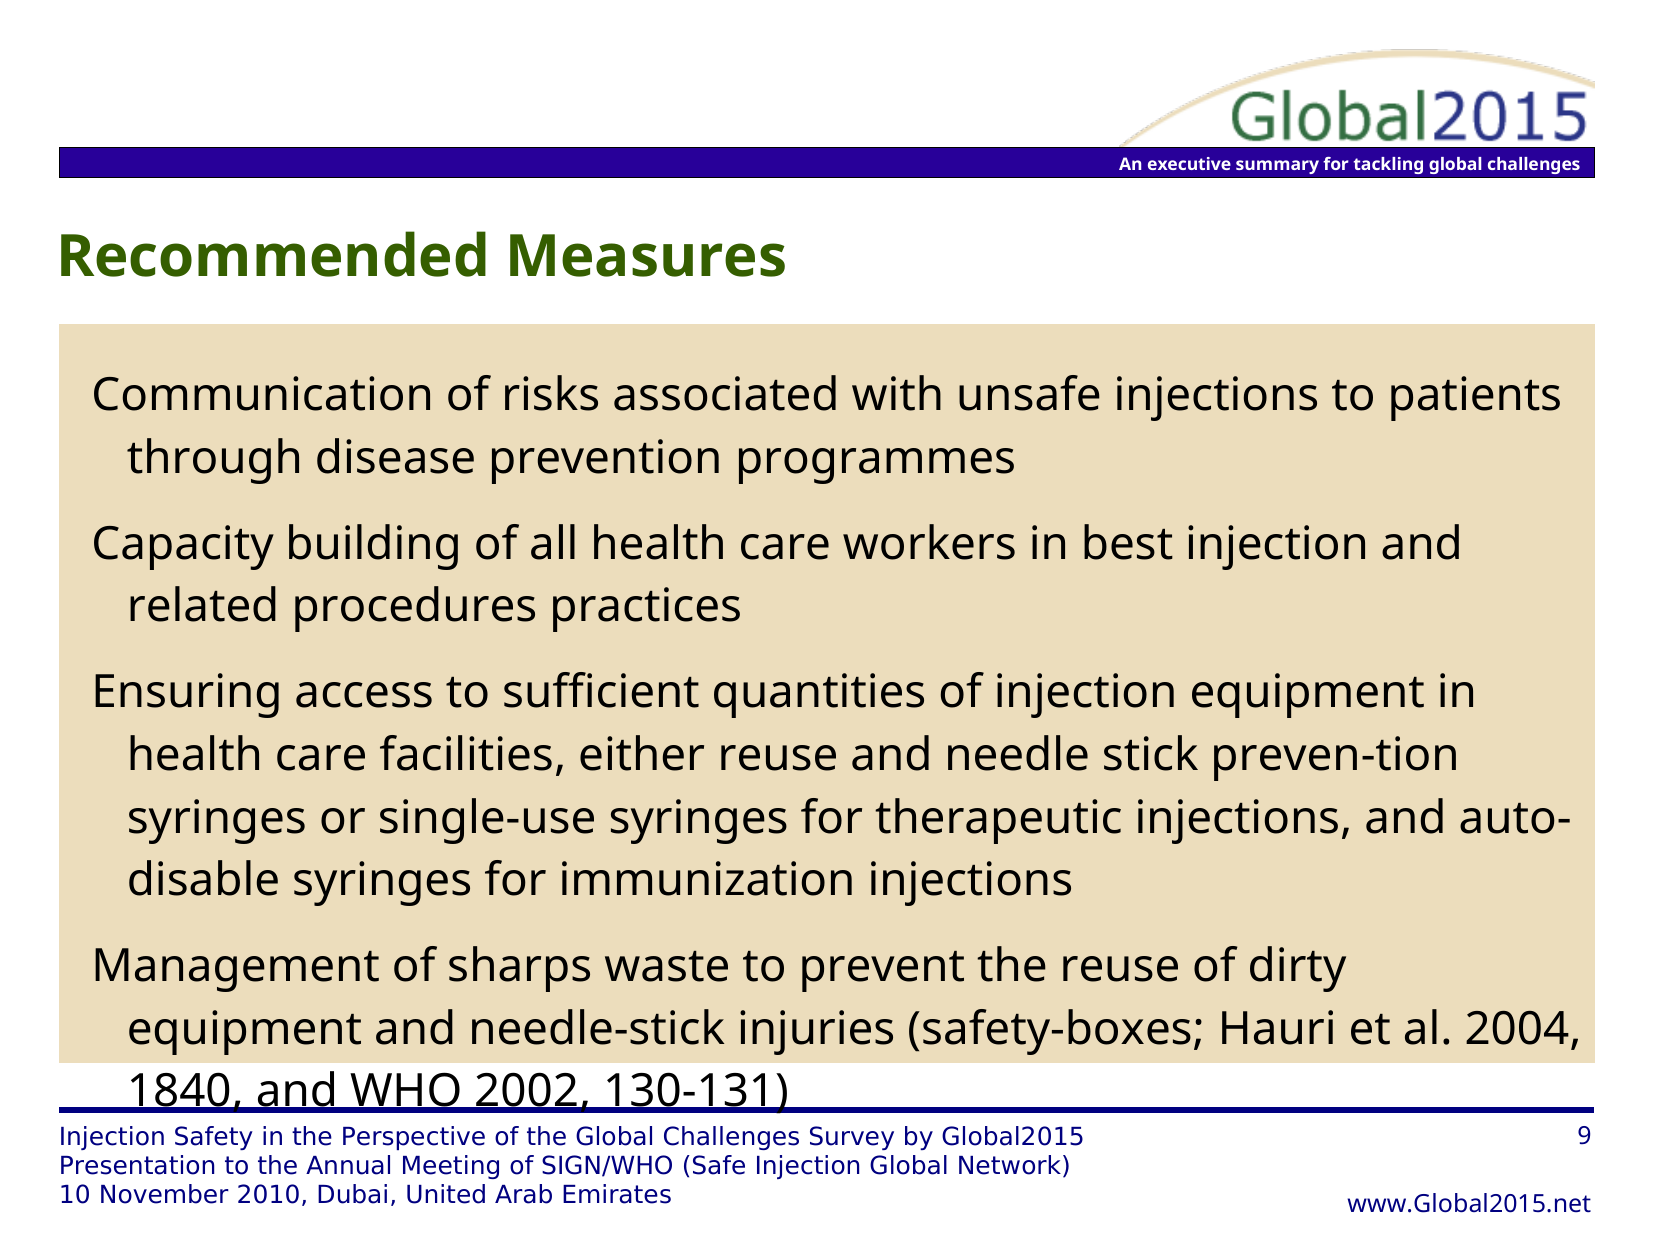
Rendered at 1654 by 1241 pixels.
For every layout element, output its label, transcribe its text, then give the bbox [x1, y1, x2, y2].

picture [1523, 1035, 1535, 1041]
picture [188, 1035, 200, 1041]
picture [1119, 48, 1595, 147]
picture [949, 1035, 961, 1041]
picture [1408, 1035, 1420, 1041]
picture [1497, 1035, 1509, 1041]
picture [1072, 1035, 1085, 1041]
text_box Recommended Measures Communication of risks associated with unsafe injections to patients through disease prevention programmes Capacity building of all health care workers in best injection and related procedures practices Ensuring access to sufficient quantities of injection equipment in health care facilities, either reuse and needle stick preven-tion syringes or single-use syringes for therapeutic injections, and auto-disable syringes for immunization injections Management of sharps waste to prevent the reuse of dirty equipment and needle-stick injuries (safety-boxes; Hauri et al. 2004, 1840, and WHO 2002, 130-131) [41, 206, 1607, 1035]
picture [1285, 1035, 1297, 1041]
picture [1099, 1035, 1113, 1041]
picture [59, 1035, 1595, 1063]
picture [796, 1035, 808, 1041]
picture [555, 1035, 568, 1041]
picture [380, 1035, 392, 1041]
picture [1257, 1035, 1269, 1041]
picture [435, 1035, 448, 1041]
picture [159, 1035, 172, 1041]
picture [228, 1035, 241, 1041]
